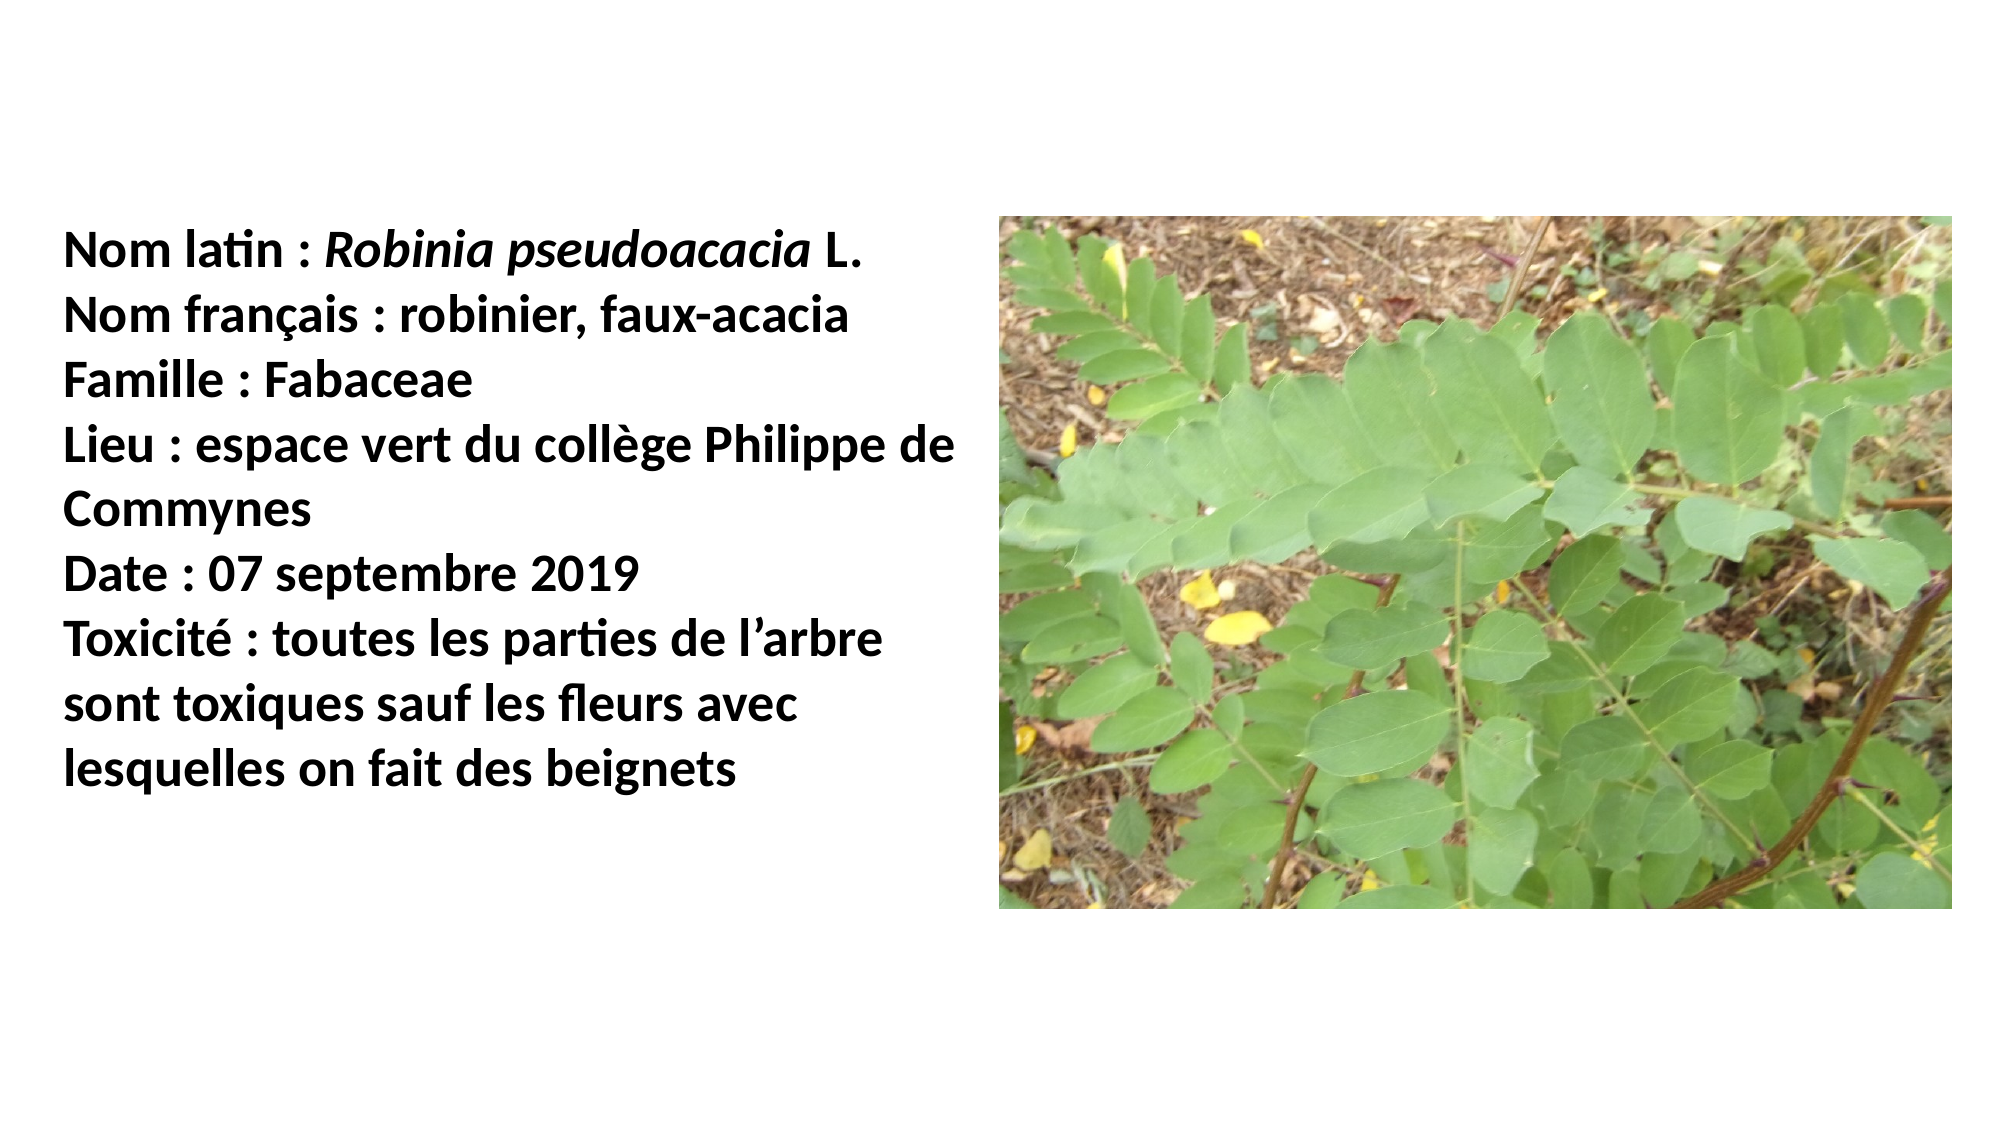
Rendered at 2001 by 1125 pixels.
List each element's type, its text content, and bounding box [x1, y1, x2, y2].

text_box Nom latin : Robinia pseudoacacia L. Nom français : robinier, faux-acacia Famille : Fabaceae Lieu : espace vert du collège Philippe de Commynes Date : 07 septembre 2019 Toxicité : toutes les parties de l’arbre sont toxiques sauf les fleurs avec lesquelles on fait des beignets [48, 205, 1000, 806]
picture [999, 216, 1952, 909]
